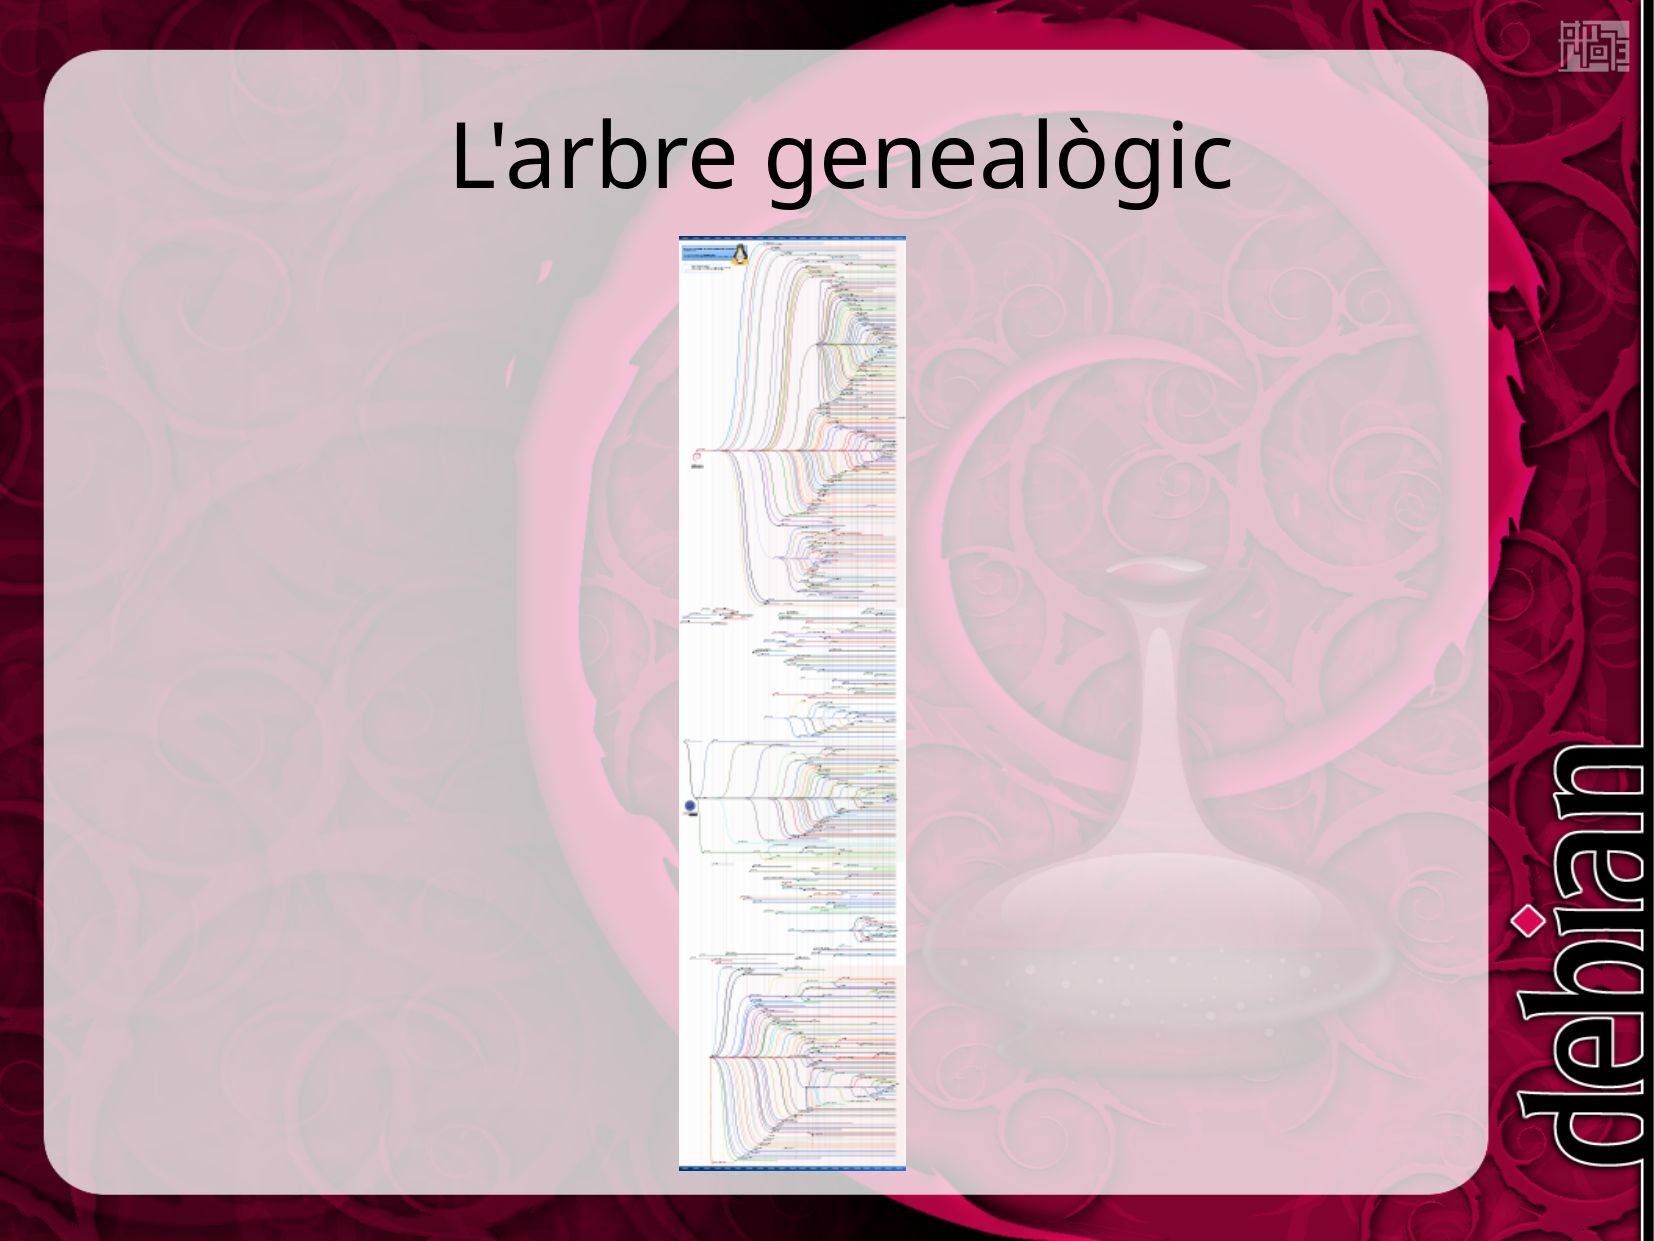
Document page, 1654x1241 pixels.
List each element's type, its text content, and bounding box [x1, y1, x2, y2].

picture [0, 0, 1654, 1241]
title L'arbre genealògic [59, 49, 1477, 257]
